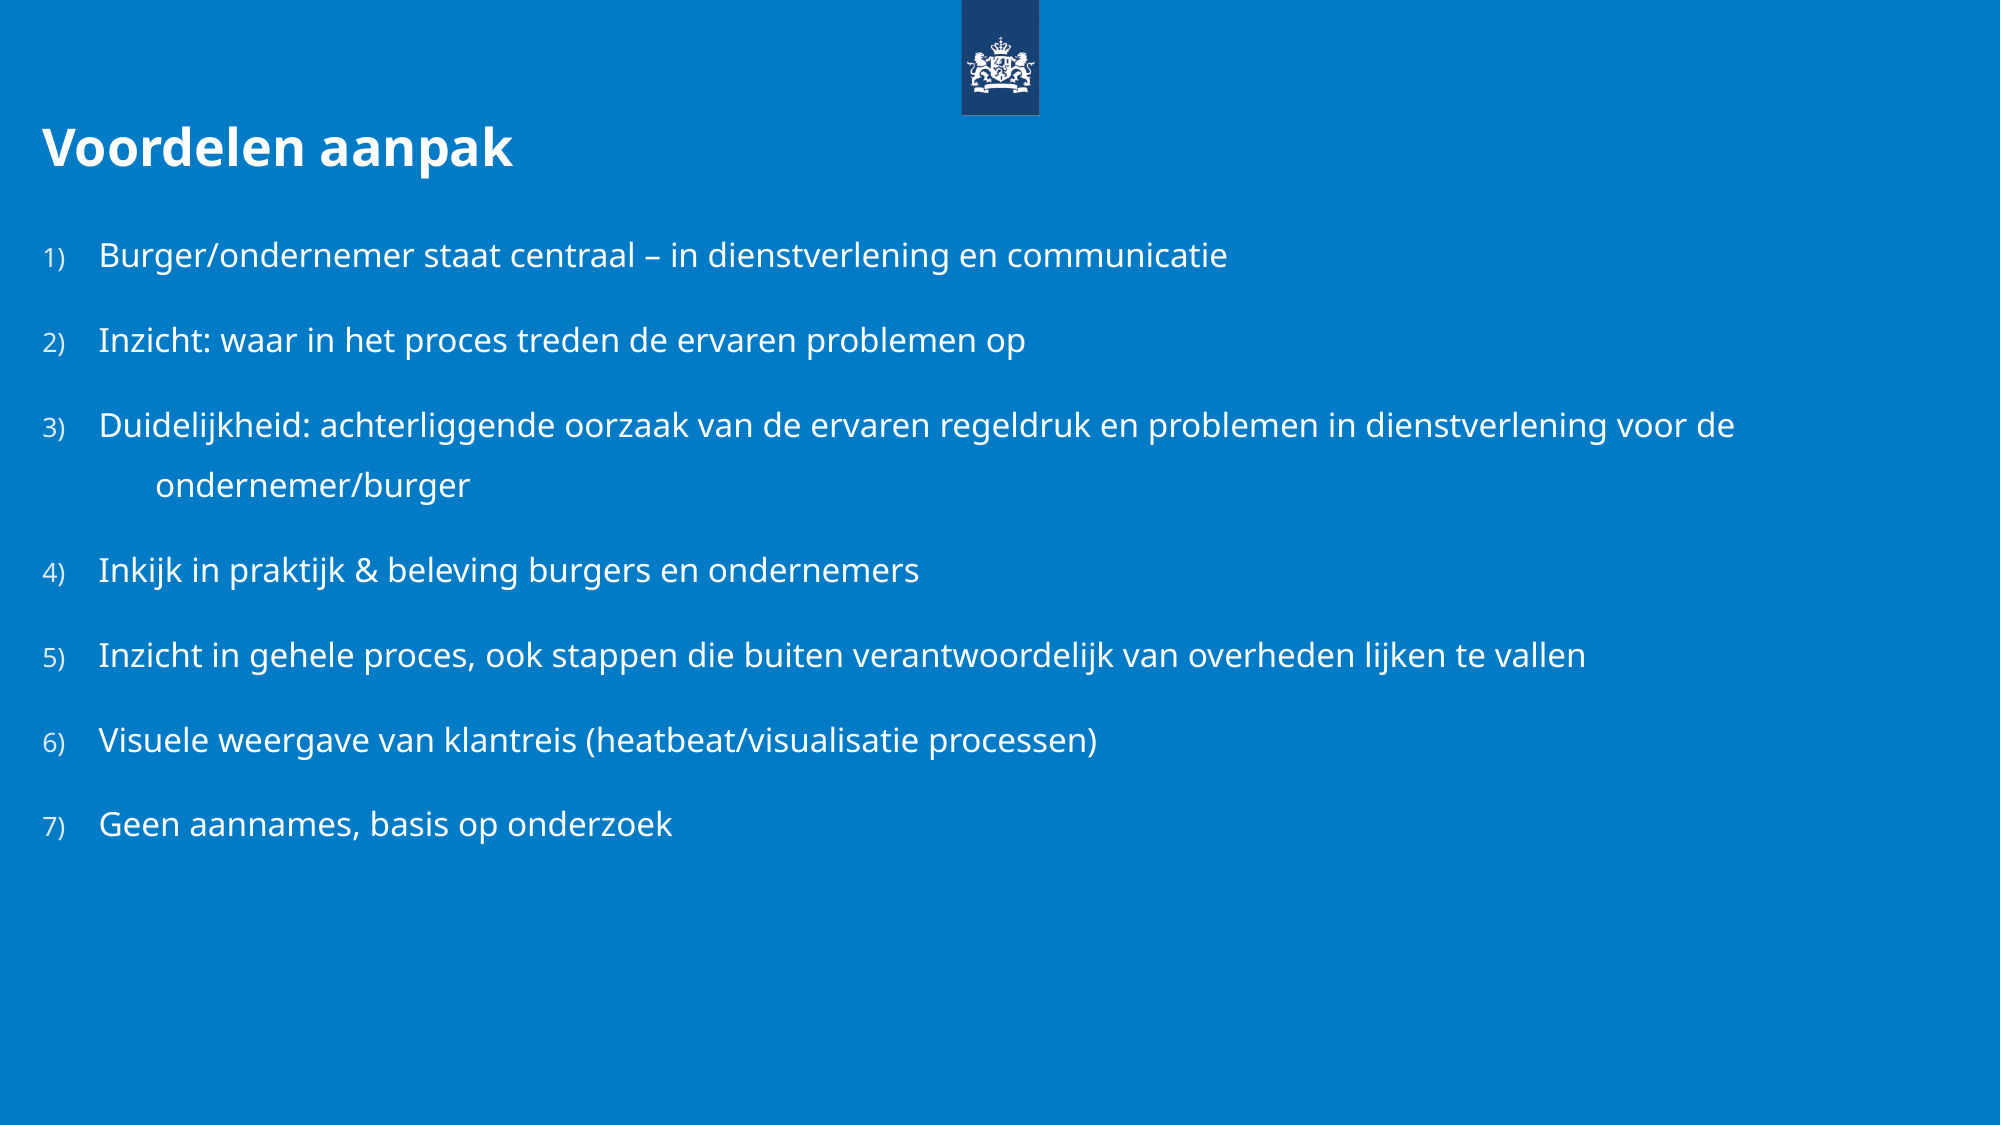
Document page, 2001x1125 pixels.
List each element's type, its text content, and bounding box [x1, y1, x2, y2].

title Voordelen aanpak [27, 113, 849, 191]
text_box Burger/ondernemer staat centraal – in dienstverlening en communicatie Inzicht: waar in het proces treden de ervaren problemen op Duidelijkheid: achterliggende oorzaak van de ervaren regeldruk en problemen in dienstverlening voor de ondernemer/burger Inkijk in praktijk & beleving burgers en ondernemers Inzicht in gehele proces, ook stappen die buiten verantwoordelijk van overheden lijken te vallen Visuele weergave van klantreis (heatbeat/visualisatie processen) Geen aannames, basis op onderzoek [27, 207, 1980, 953]
